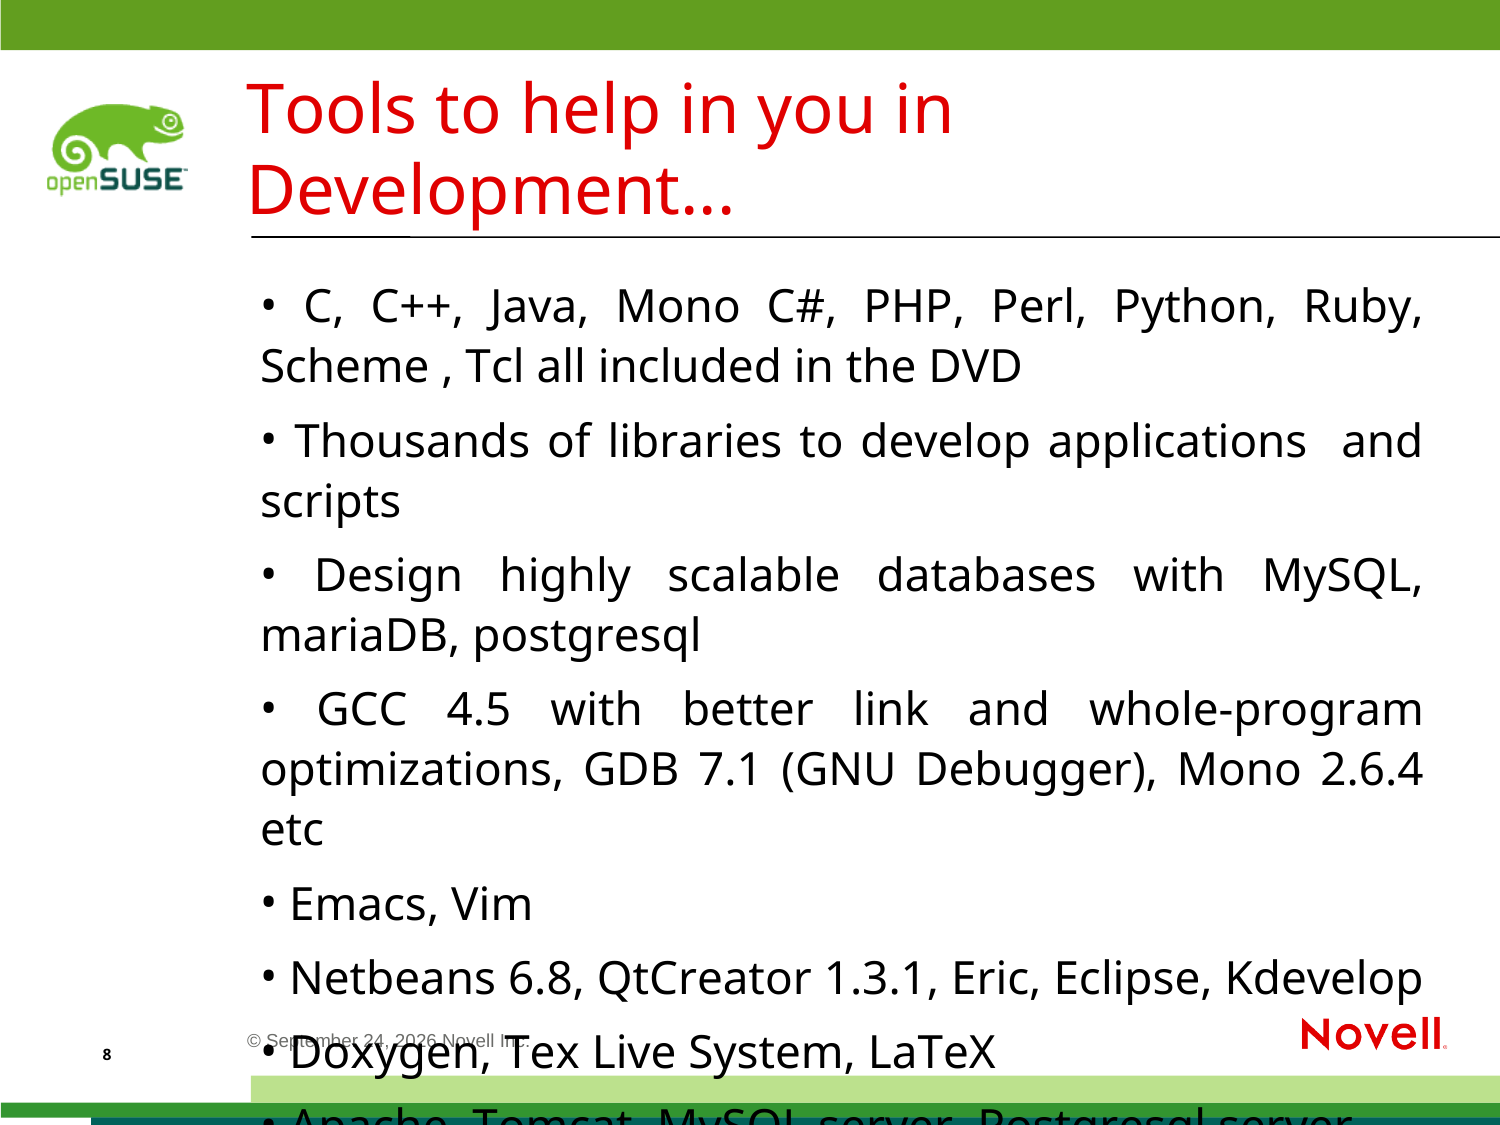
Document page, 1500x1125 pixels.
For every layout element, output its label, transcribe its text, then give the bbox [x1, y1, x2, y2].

list C, C++, Java, Mono C#, PHP, Perl, Python, Ruby, Scheme , Tcl all included in the DVD Thousands of libraries to develop applications and scripts Design highly scalable databases with MySQL, mariaDB, postgresql GCC 4.5 with better link and whole-program optimizations, GDB 7.1 (GNU Debugger), Mono 2.6.4 etc Emacs, Vim Netbeans 6.8, QtCreator 1.3.1, Eric, Eclipse, Kdevelop Doxygen, Tex Live System, LaTeX Apache, Tomcat, MySQL server, Postgresql server [245, 267, 1458, 1066]
title Tools to help in you in Development... [246, 60, 1453, 239]
picture [47, 104, 188, 197]
